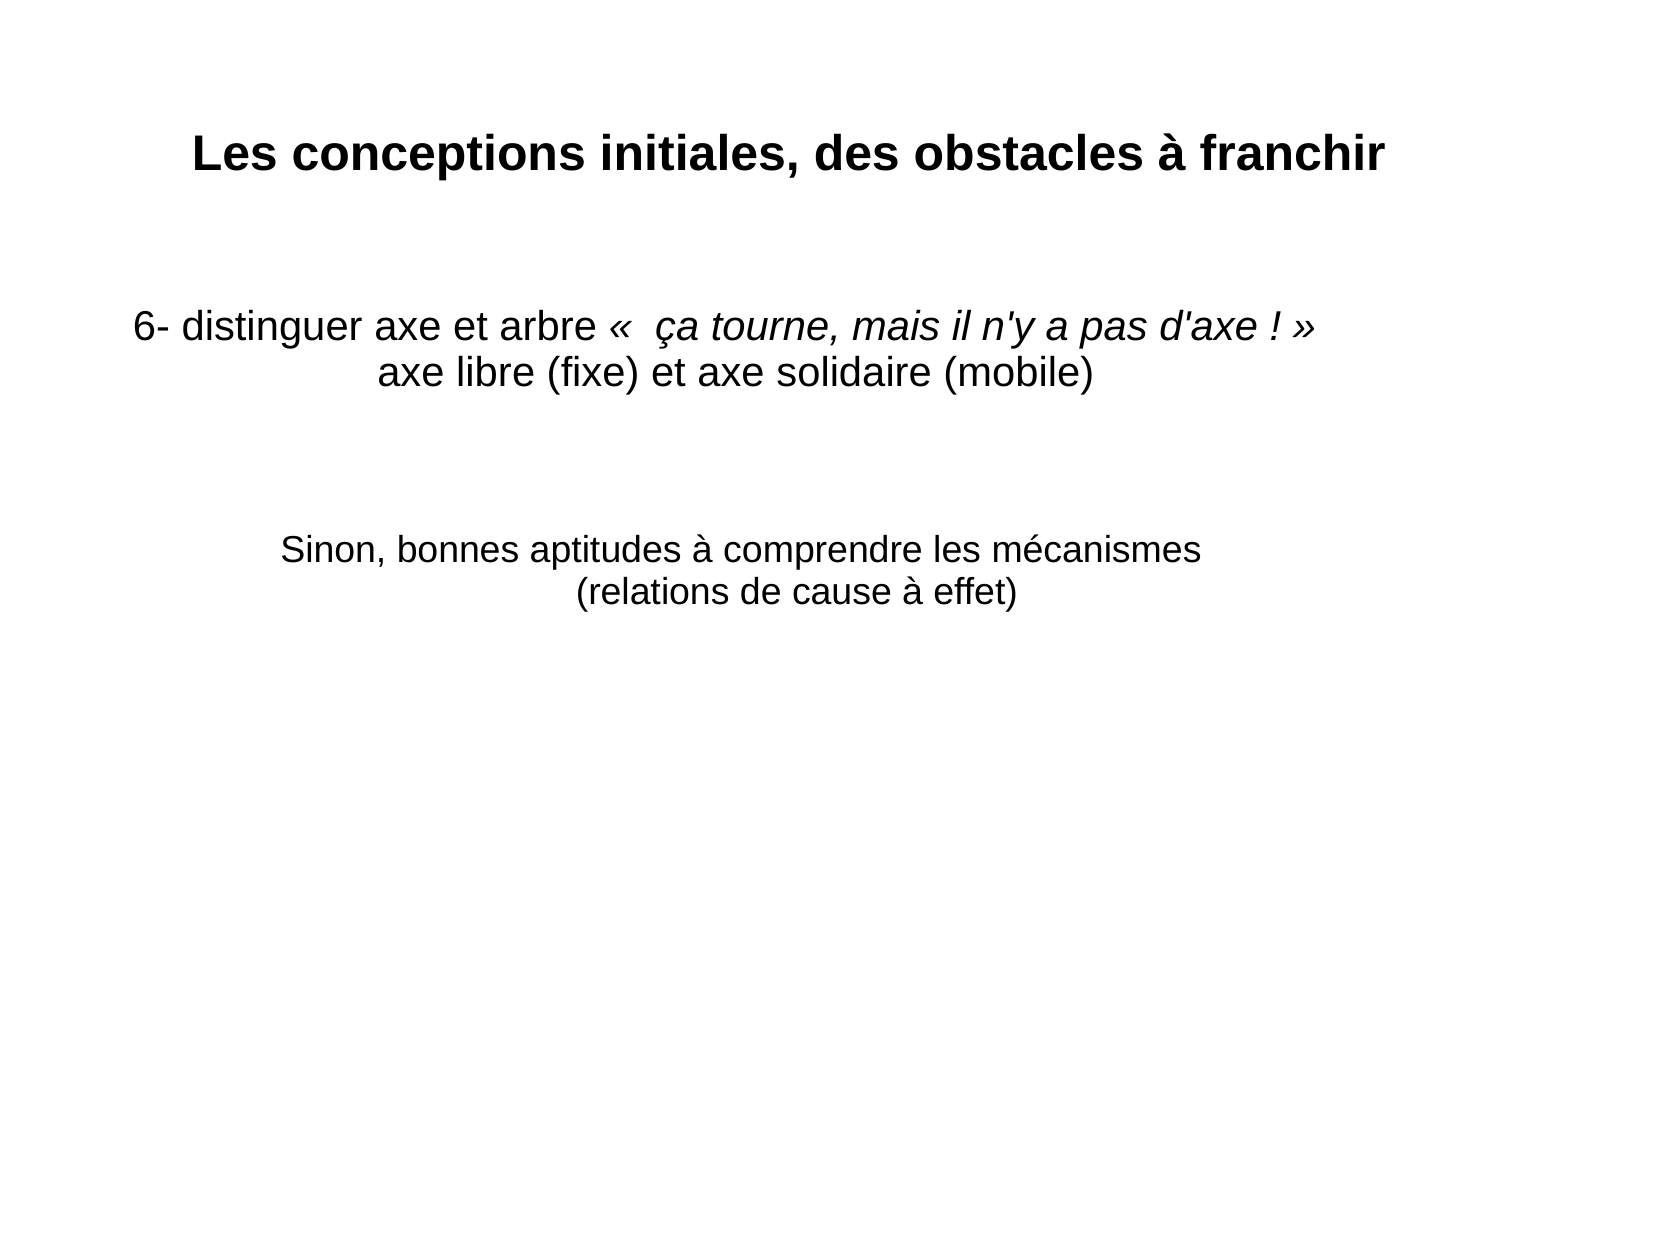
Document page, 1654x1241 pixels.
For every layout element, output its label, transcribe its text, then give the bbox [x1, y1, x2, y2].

text_box 6- distinguer axe et arbre « ça tourne, mais il n'y a pas d'axe ! » axe libre (fixe) et axe solidaire (mobile) [118, 295, 1447, 447]
text_box Sinon, bonnes aptitudes à comprendre les mécanismes (relations de cause à effet) [265, 521, 1418, 620]
text_box Les conceptions initiales, des obstacles à franchir [177, 118, 1506, 190]
